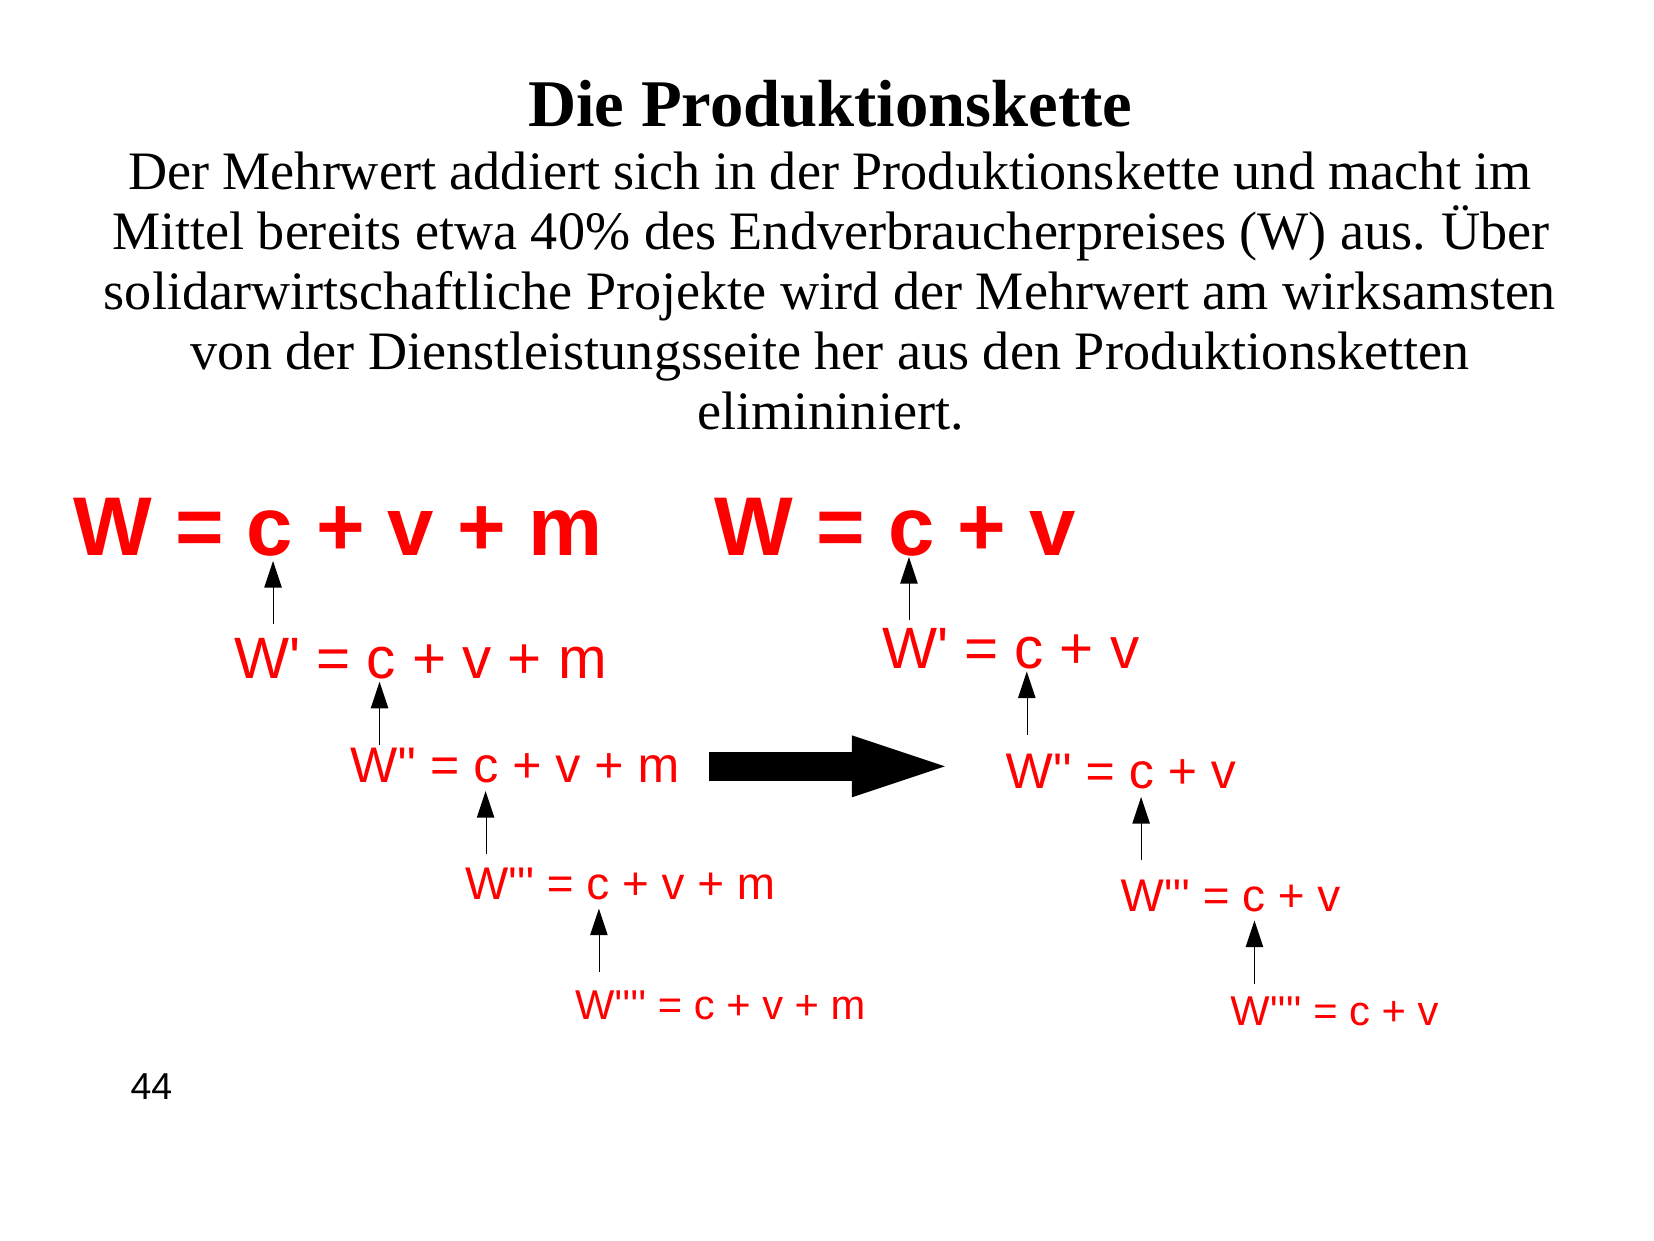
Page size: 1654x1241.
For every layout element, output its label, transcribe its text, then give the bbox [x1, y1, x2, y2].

text_box W = c + v + m [58, 472, 650, 597]
text_box W'' = c + v + m [335, 729, 695, 801]
text_box W' = c + v + m [219, 618, 622, 706]
text_box W'''' = c + v + m [560, 974, 881, 1041]
text_box Die Produktionskette Der Mehrwert addiert sich in der Produktionskette und macht im Mittel bereits etwa 40% des Endverbraucherpreises (W) aus. Über solidarwirtschaftliche Projekte wird der Mehrwert am wirksamsten von der Dienstleistungsseite her aus den Produktionsketten elimininiert. [67, 59, 1595, 449]
text_box W'' = c + v [990, 735, 1276, 807]
text_box W''' = c + v + m [450, 850, 791, 922]
text_box W = c + v [700, 472, 1114, 581]
text_box W''' = c + v [1105, 862, 1371, 934]
text_box <Nummer> [115, 1057, 334, 1128]
text_box W' = c + v [867, 608, 1188, 696]
text_box W'''' = c + v [1215, 980, 1466, 1047]
